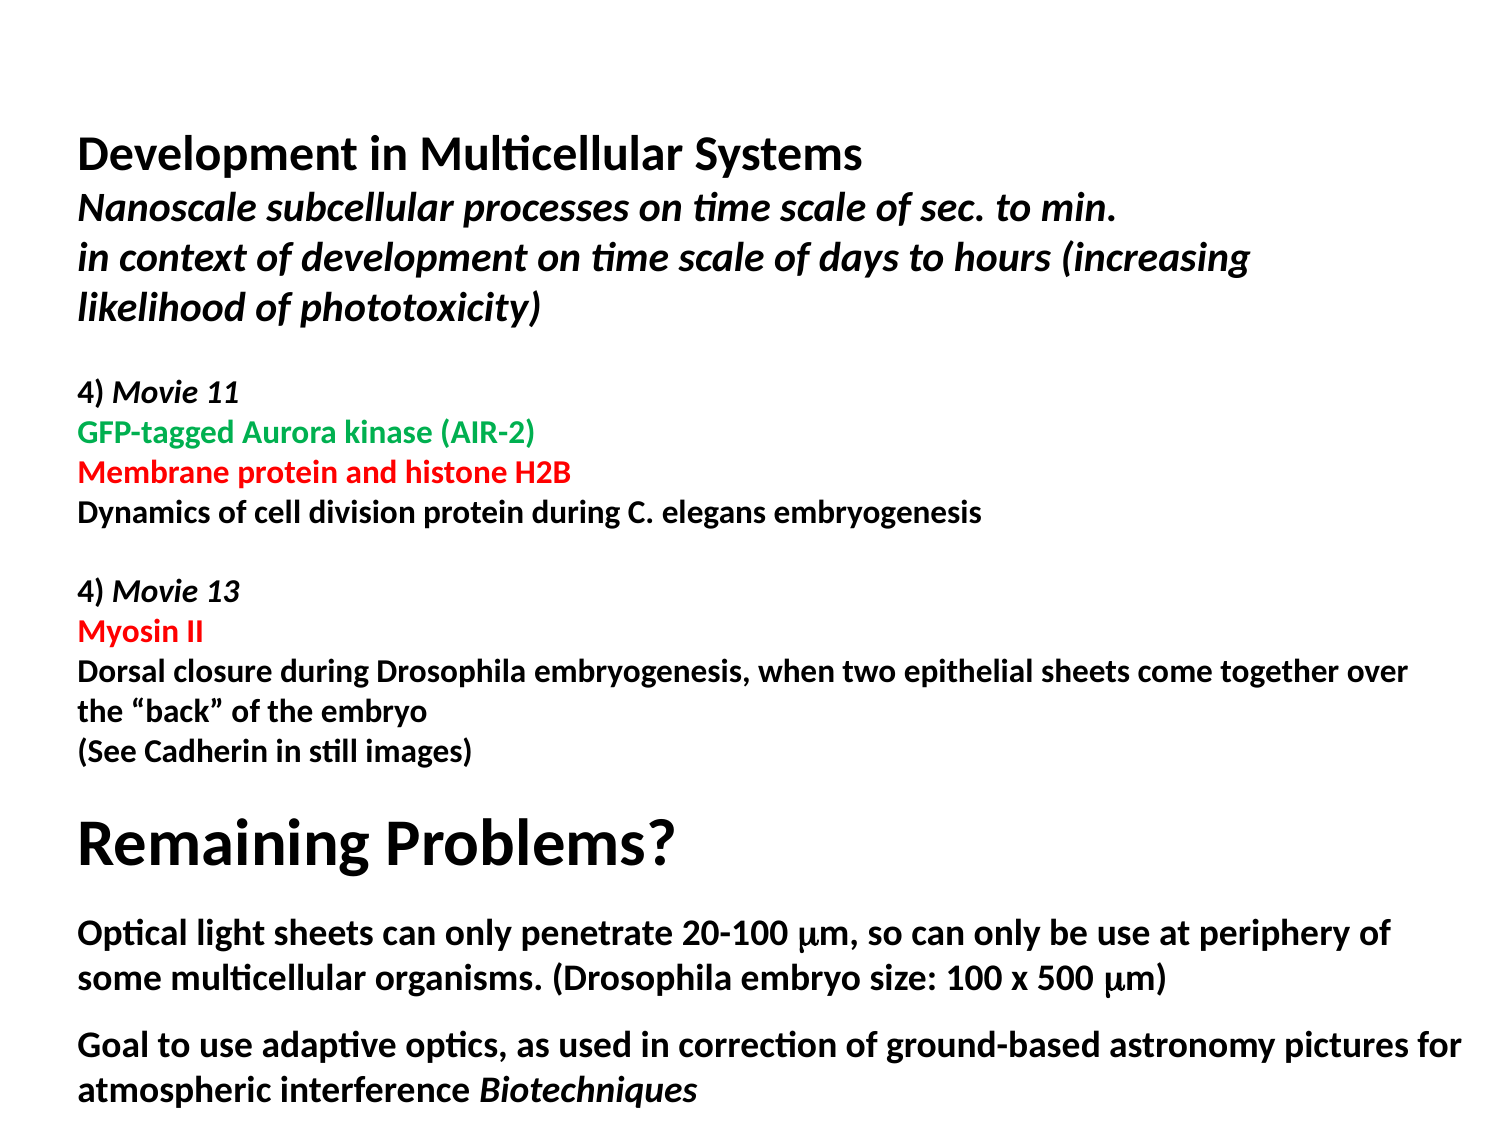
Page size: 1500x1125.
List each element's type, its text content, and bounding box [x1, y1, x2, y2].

text_box Development in Multicellular Systems Nanoscale subcellular processes on time scale of sec. to min. in context of development on time scale of days to hours (increasing likelihood of phototoxicity) 4) Movie 11 GFP-tagged Aurora kinase (AIR-2) Membrane protein and histone H2B Dynamics of cell division protein during C. elegans embryogenesis 4) Movie 13 Myosin II Dorsal closure during Drosophila embryogenesis, when two epithelial sheets come together over the “back” of the embryo (See Cadherin in still images) [62, 112, 1442, 825]
text_box Remaining Problems? [62, 791, 699, 888]
text_box Goal to use adaptive optics, as used in correction of ground-based astronomy pictures for atmospheric interference Biotechniques [62, 1012, 1490, 1119]
text_box Optical light sheets can only penetrate 20-100 mm, so can only be use at periphery of some multicellular organisms. (Drosophila embryo size: 100 x 500 mm) [62, 900, 1409, 1007]
